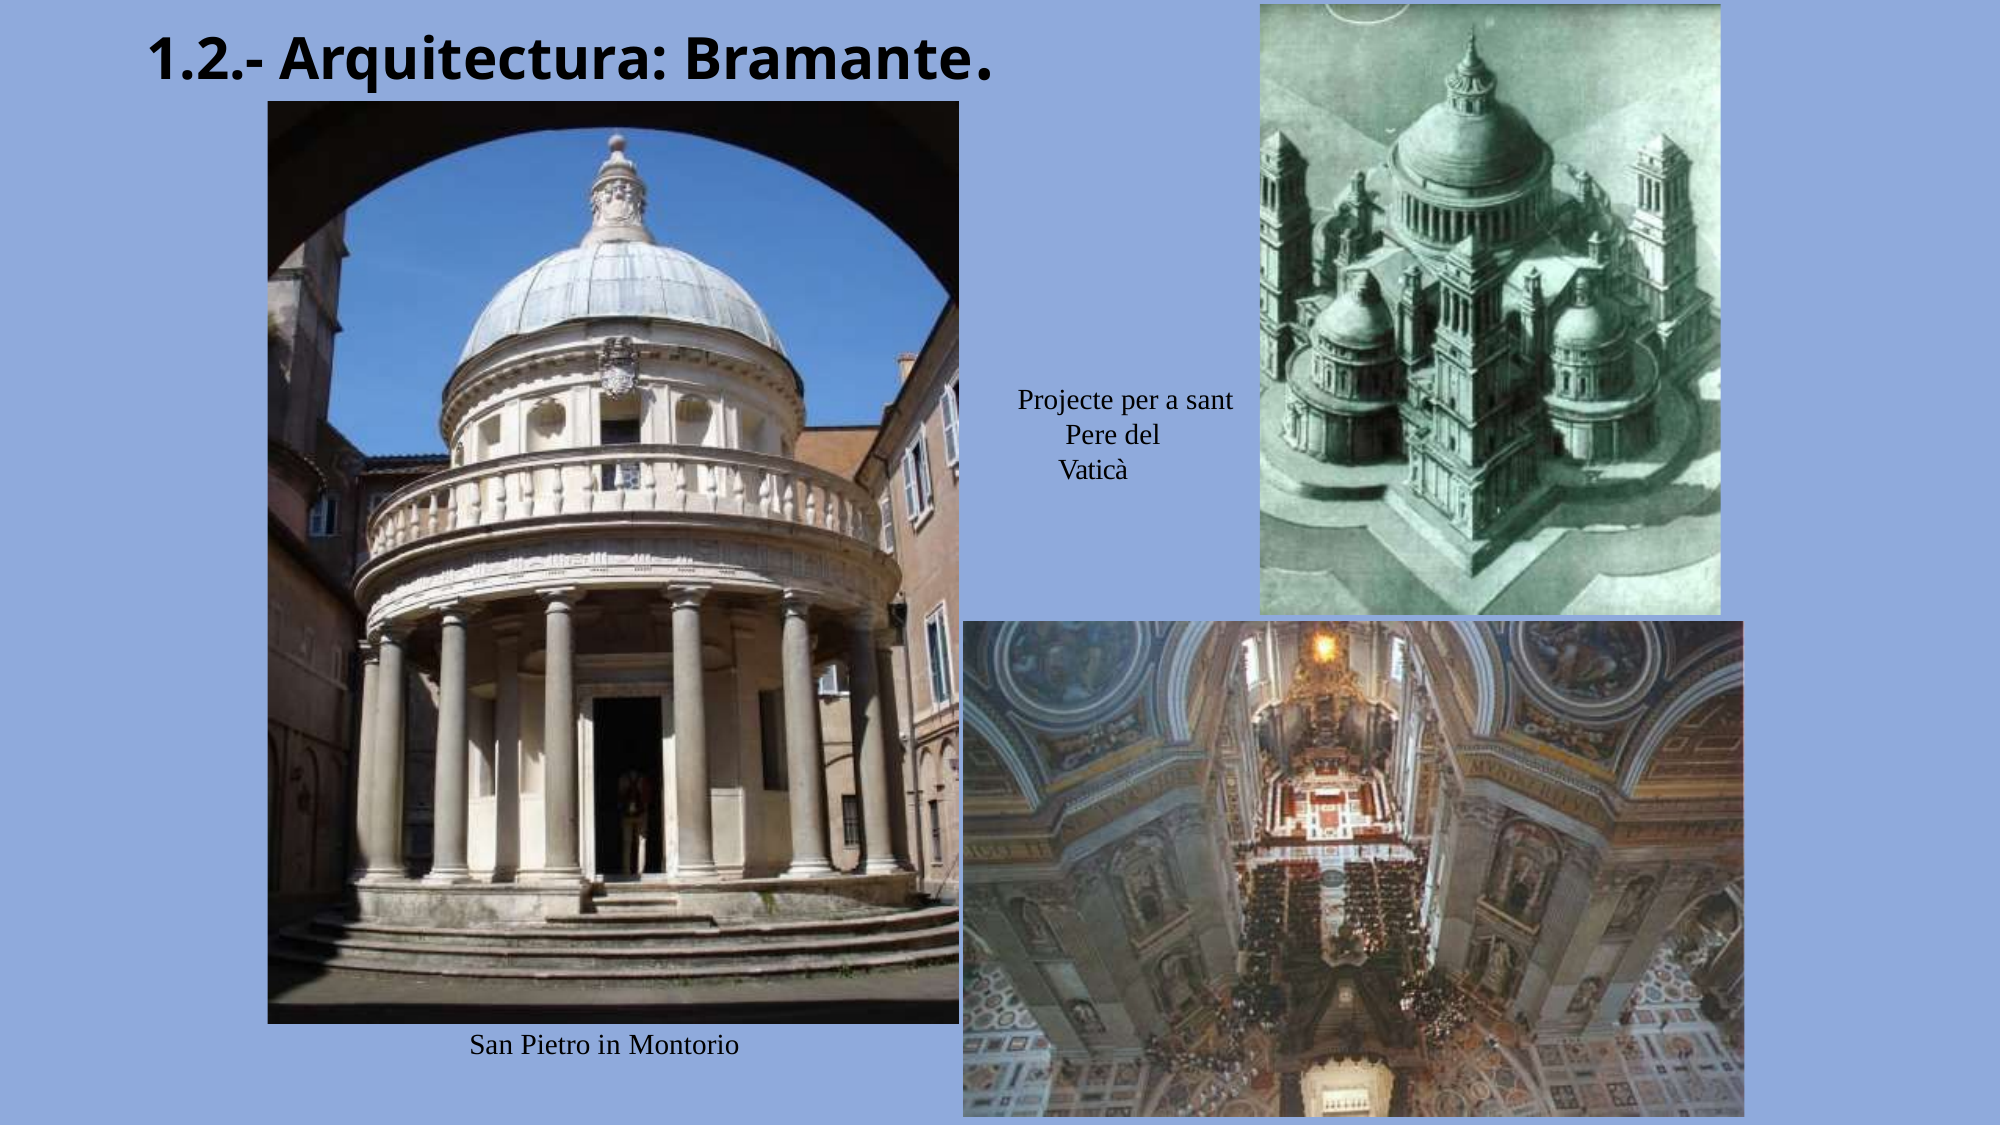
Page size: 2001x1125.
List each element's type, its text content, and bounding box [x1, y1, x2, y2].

text_box [268, 102, 959, 1023]
title 1.2.- Arquitectura: Bramante. [144, 0, 1336, 99]
text_box San Pietro in Montorio [467, 1023, 741, 1061]
text_box [1260, 4, 1721, 615]
text_box Projecte per a sant Pere del Vaticà [1015, 378, 1235, 453]
text_box [963, 621, 1744, 1117]
